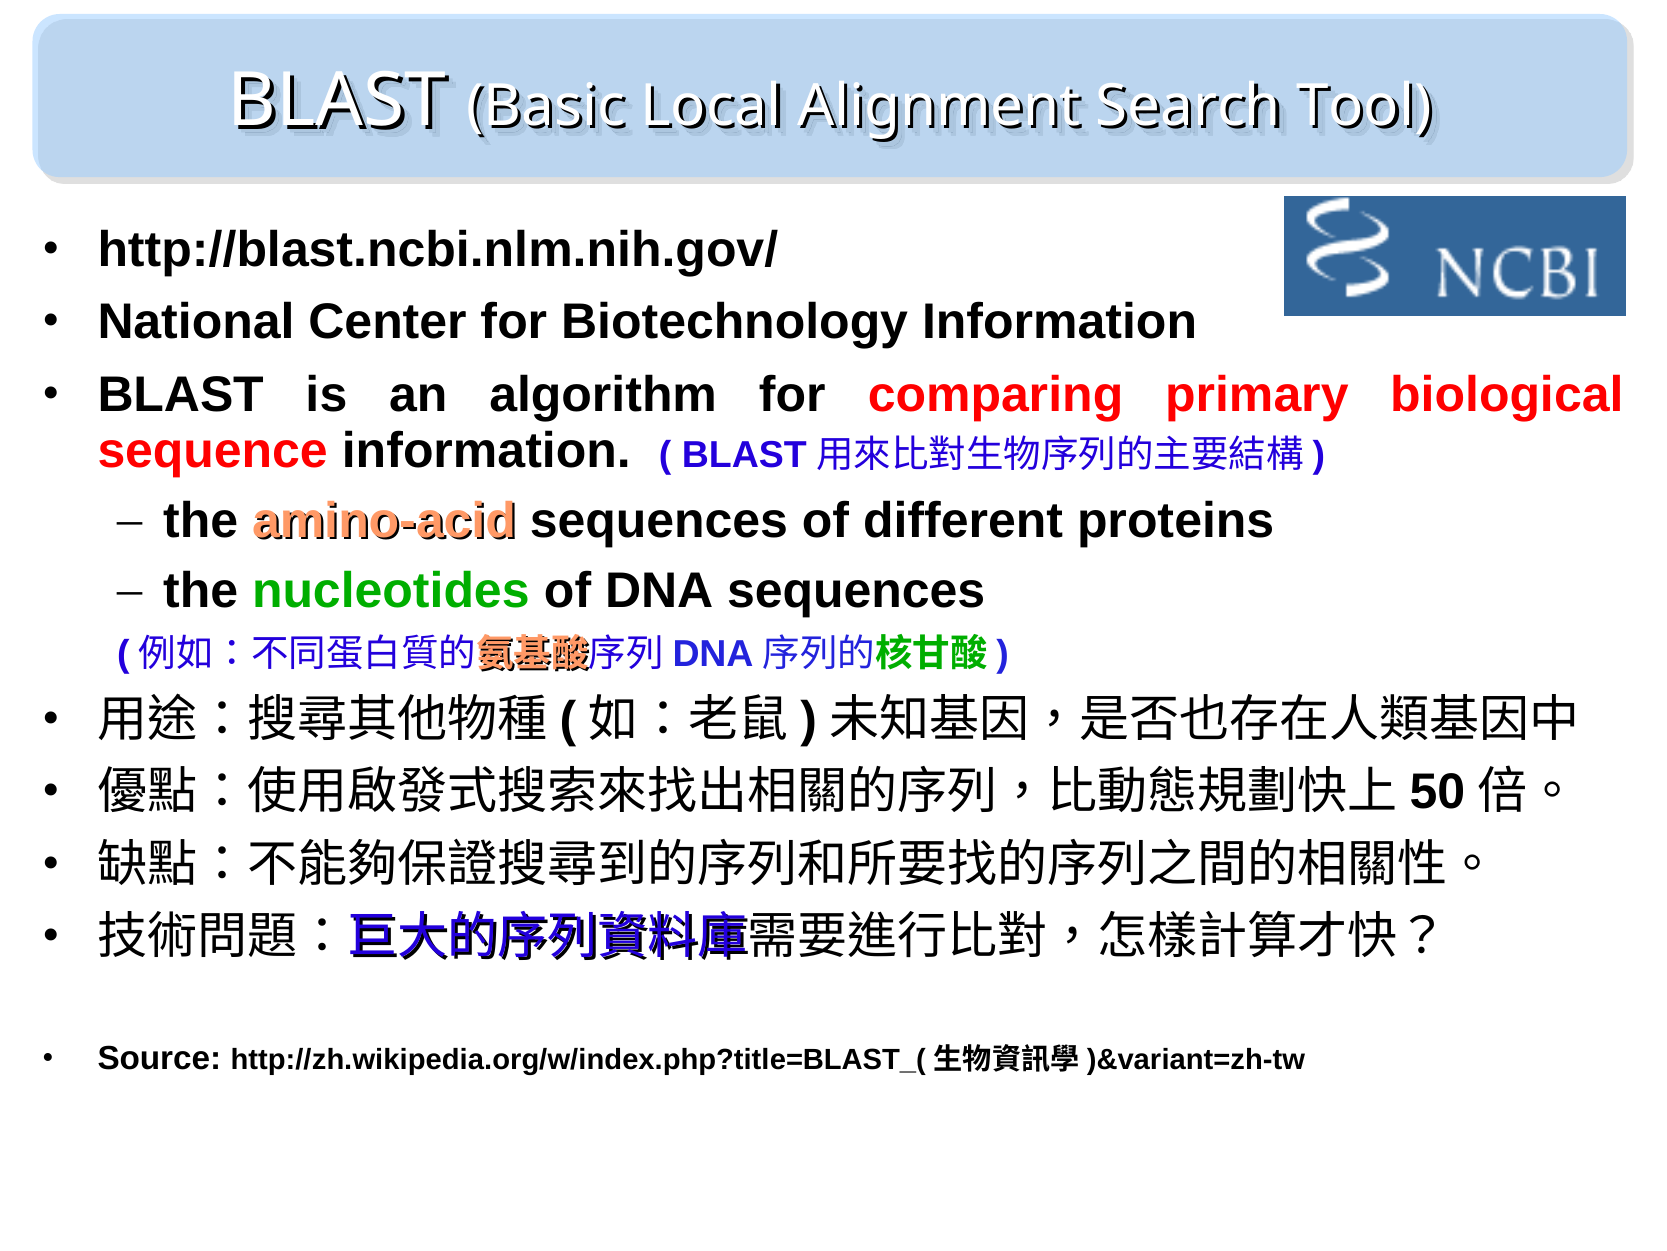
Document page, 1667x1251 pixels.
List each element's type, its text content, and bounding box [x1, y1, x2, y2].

picture [1284, 196, 1626, 316]
text_box BLAST (Basic Local Alignment Search Tool) [32, 13, 1628, 178]
list http://blast.ncbi.nlm.nih.gov/ National Center for Biotechnology Information BLAST is an algorithm for comparing primary biological sequence information. ( BLAST用來比對生物序列的主要結構) the amino-acid sequences of different proteins the nucleotides of DNA sequences (例如：不同蛋白質的氨基酸序列DNA序列的核甘酸) 用途：搜尋其他物種(如：老鼠)未知基因，是否也存在人類基因中 優點：使用啟發式搜索來找出相關的序列，比動態規劃快上50倍。 缺點：不能夠保證搜尋到的序列和所要找的序列之間的相關性。 技術問題：巨大的序列資料庫需要進行比對，怎樣計算才快？ Source: http://zh.wikipedia.org/w/index.php?title=BLAST_(生物資訊學)&variant=zh-tw [42, 218, 1624, 1223]
